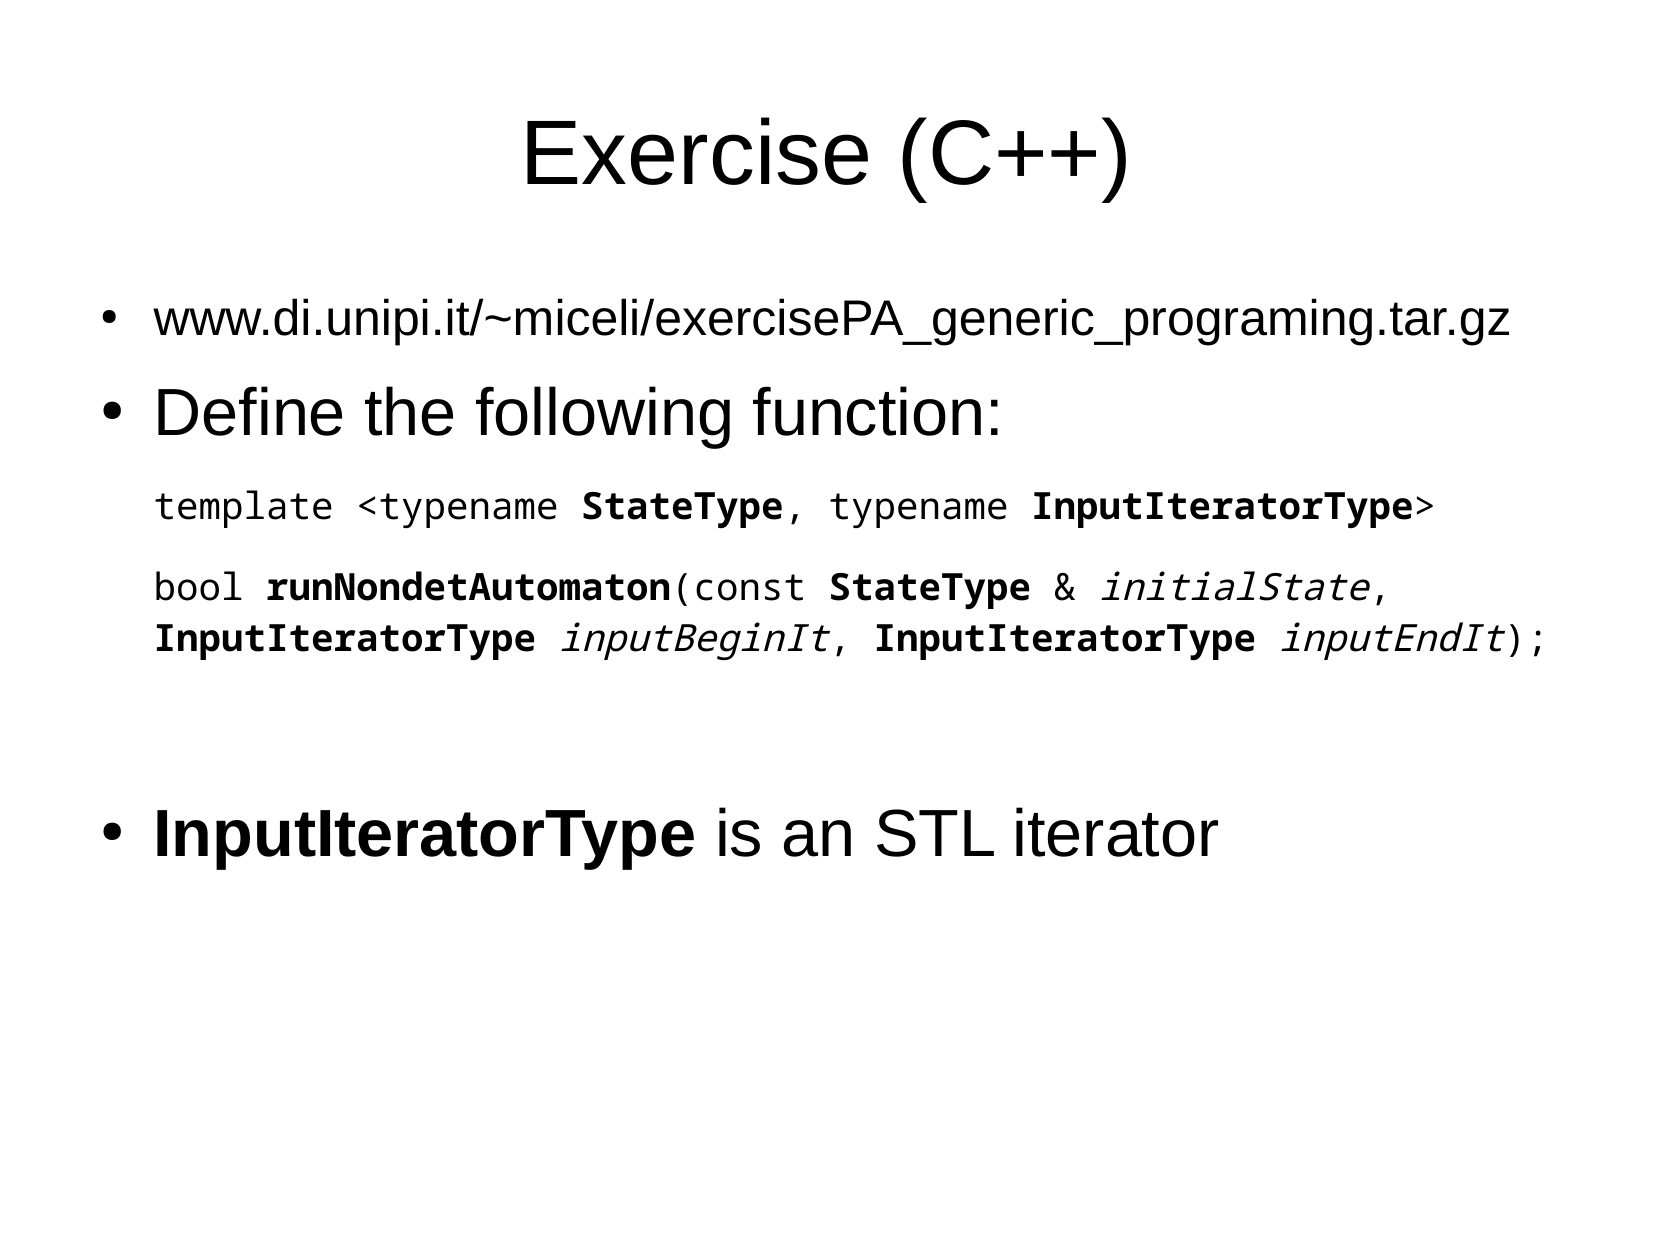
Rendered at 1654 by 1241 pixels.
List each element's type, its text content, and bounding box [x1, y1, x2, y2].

list www.di.unipi.it/~miceli/exercisePA_generic_programing.tar.gz Define the following function: template <typename StateType, typename InputIteratorType> bool runNondetAutomaton(const StateType & initialState, InputIteratorType inputBeginIt, InputIteratorType inputEndIt); InputIteratorType is an STL iterator [82, 290, 1571, 1109]
title Exercise (C++) [82, 49, 1571, 257]
